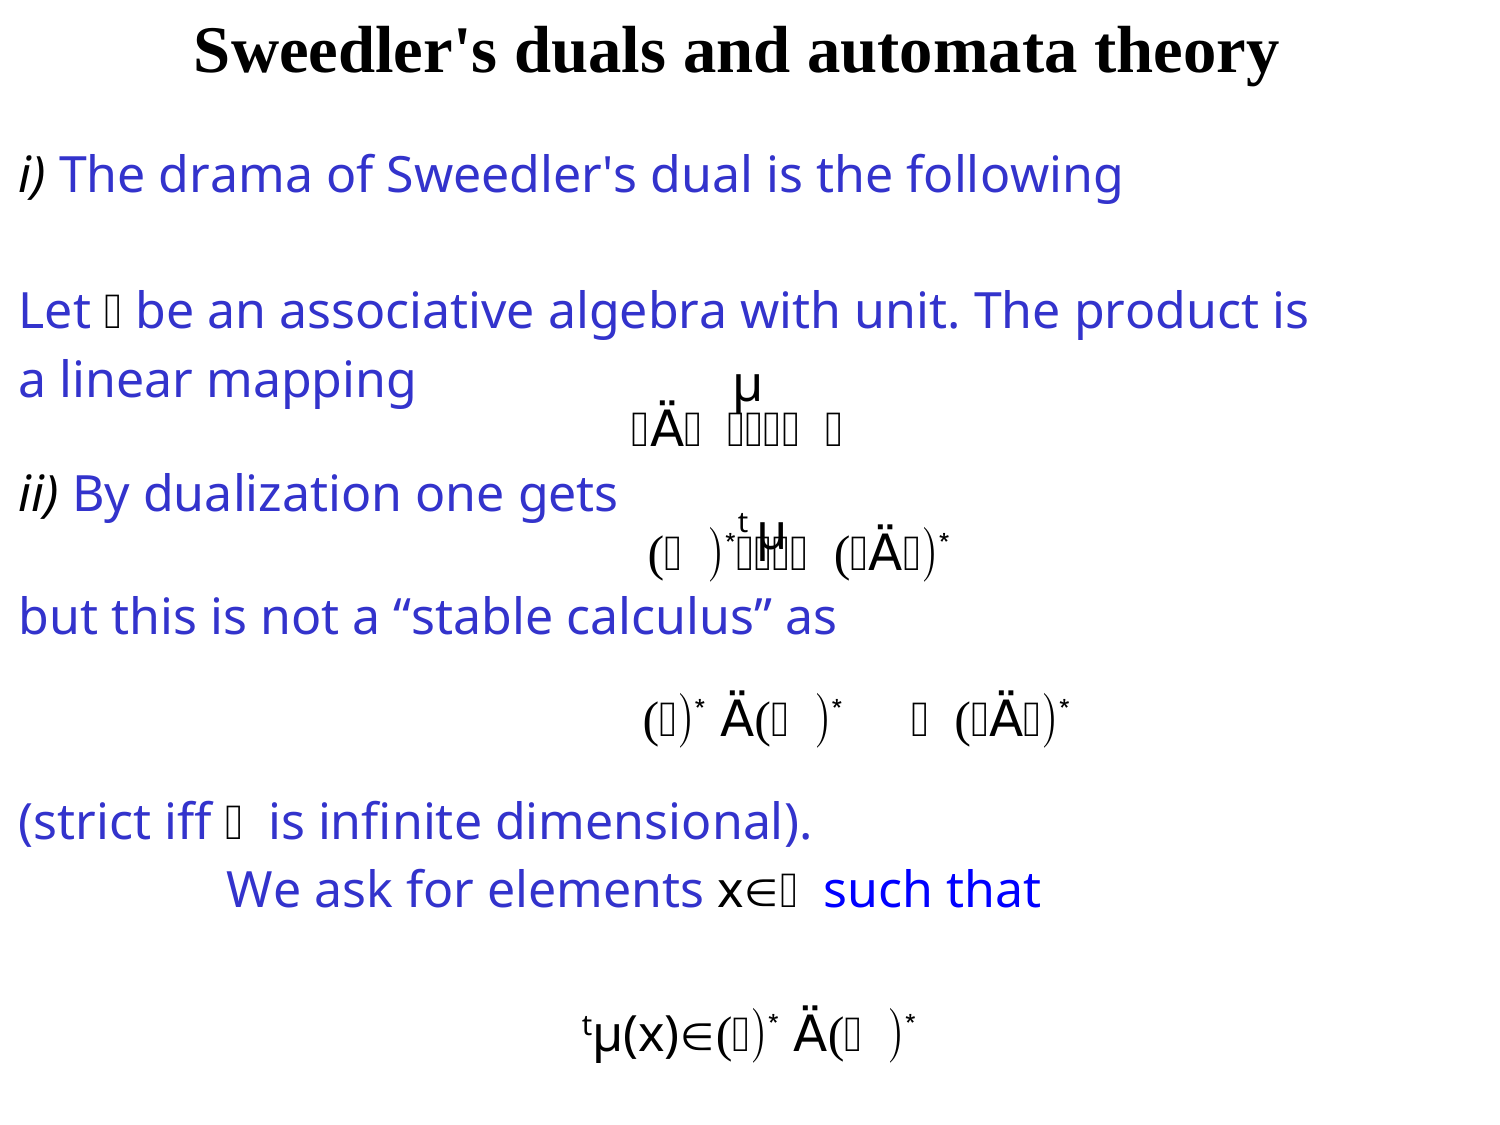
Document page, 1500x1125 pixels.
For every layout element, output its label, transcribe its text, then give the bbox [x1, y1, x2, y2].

text_box µ [717, 342, 775, 441]
text_box t µ [723, 490, 827, 589]
text_box Sweedler's duals and automata theory i) The drama of Sweedler's dual is the following Let  be an associative algebra with unit. The product is a linear mapping Ä   ii) By dualization one gets ( )* (Ä)* but this is not a “stable calculus” as (strict iff  is infinite dimensional). We ask for elements x such that [18, 5, 1472, 931]
text_box ()* Ä( )*  (Ä)* [566, 684, 1146, 786]
text_box tµ(x)()* Ä( )* [567, 992, 981, 1093]
